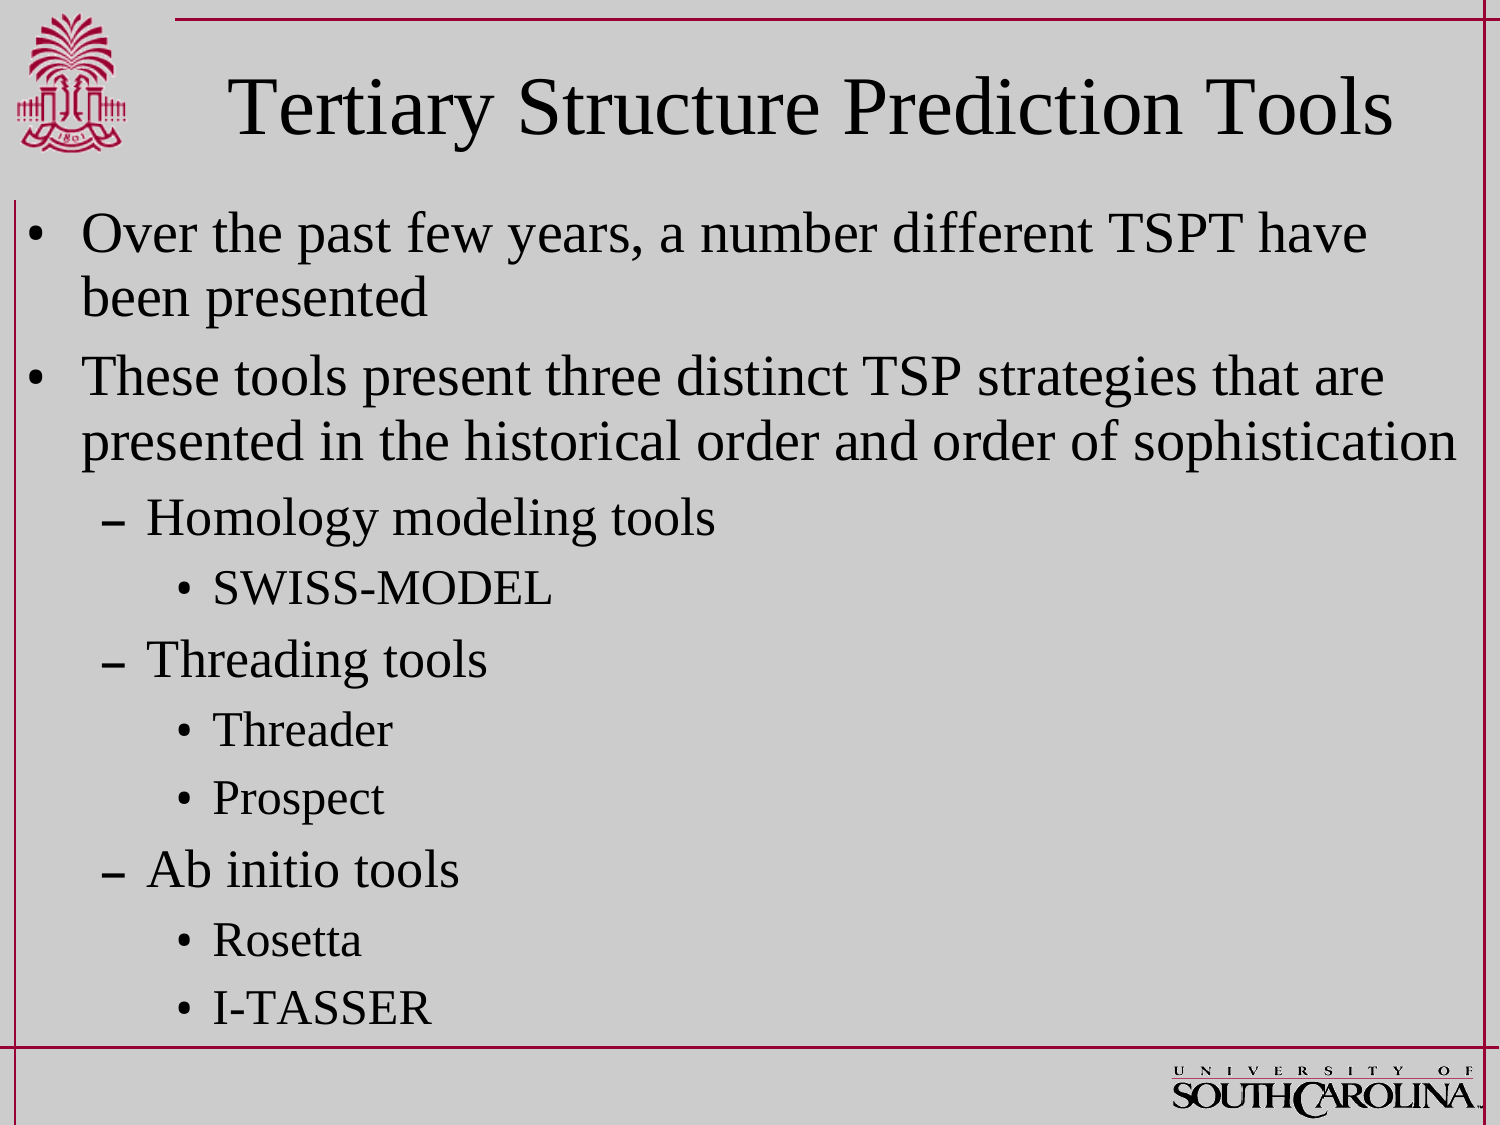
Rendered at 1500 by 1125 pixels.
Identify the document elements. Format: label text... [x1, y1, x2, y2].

picture [12, 12, 131, 155]
picture [1162, 1049, 1483, 1125]
list Over the past few years, a number different TSPT have been presented These tools present three distinct TSP strategies that are presented in the historical order and order of sophistication Homology modeling tools SWISS-MODEL Threading tools Threader Prospect Ab initio tools Rosetta I-TASSER [24, 200, 1476, 1036]
title Tertiary Structure Prediction Tools [174, 32, 1450, 181]
